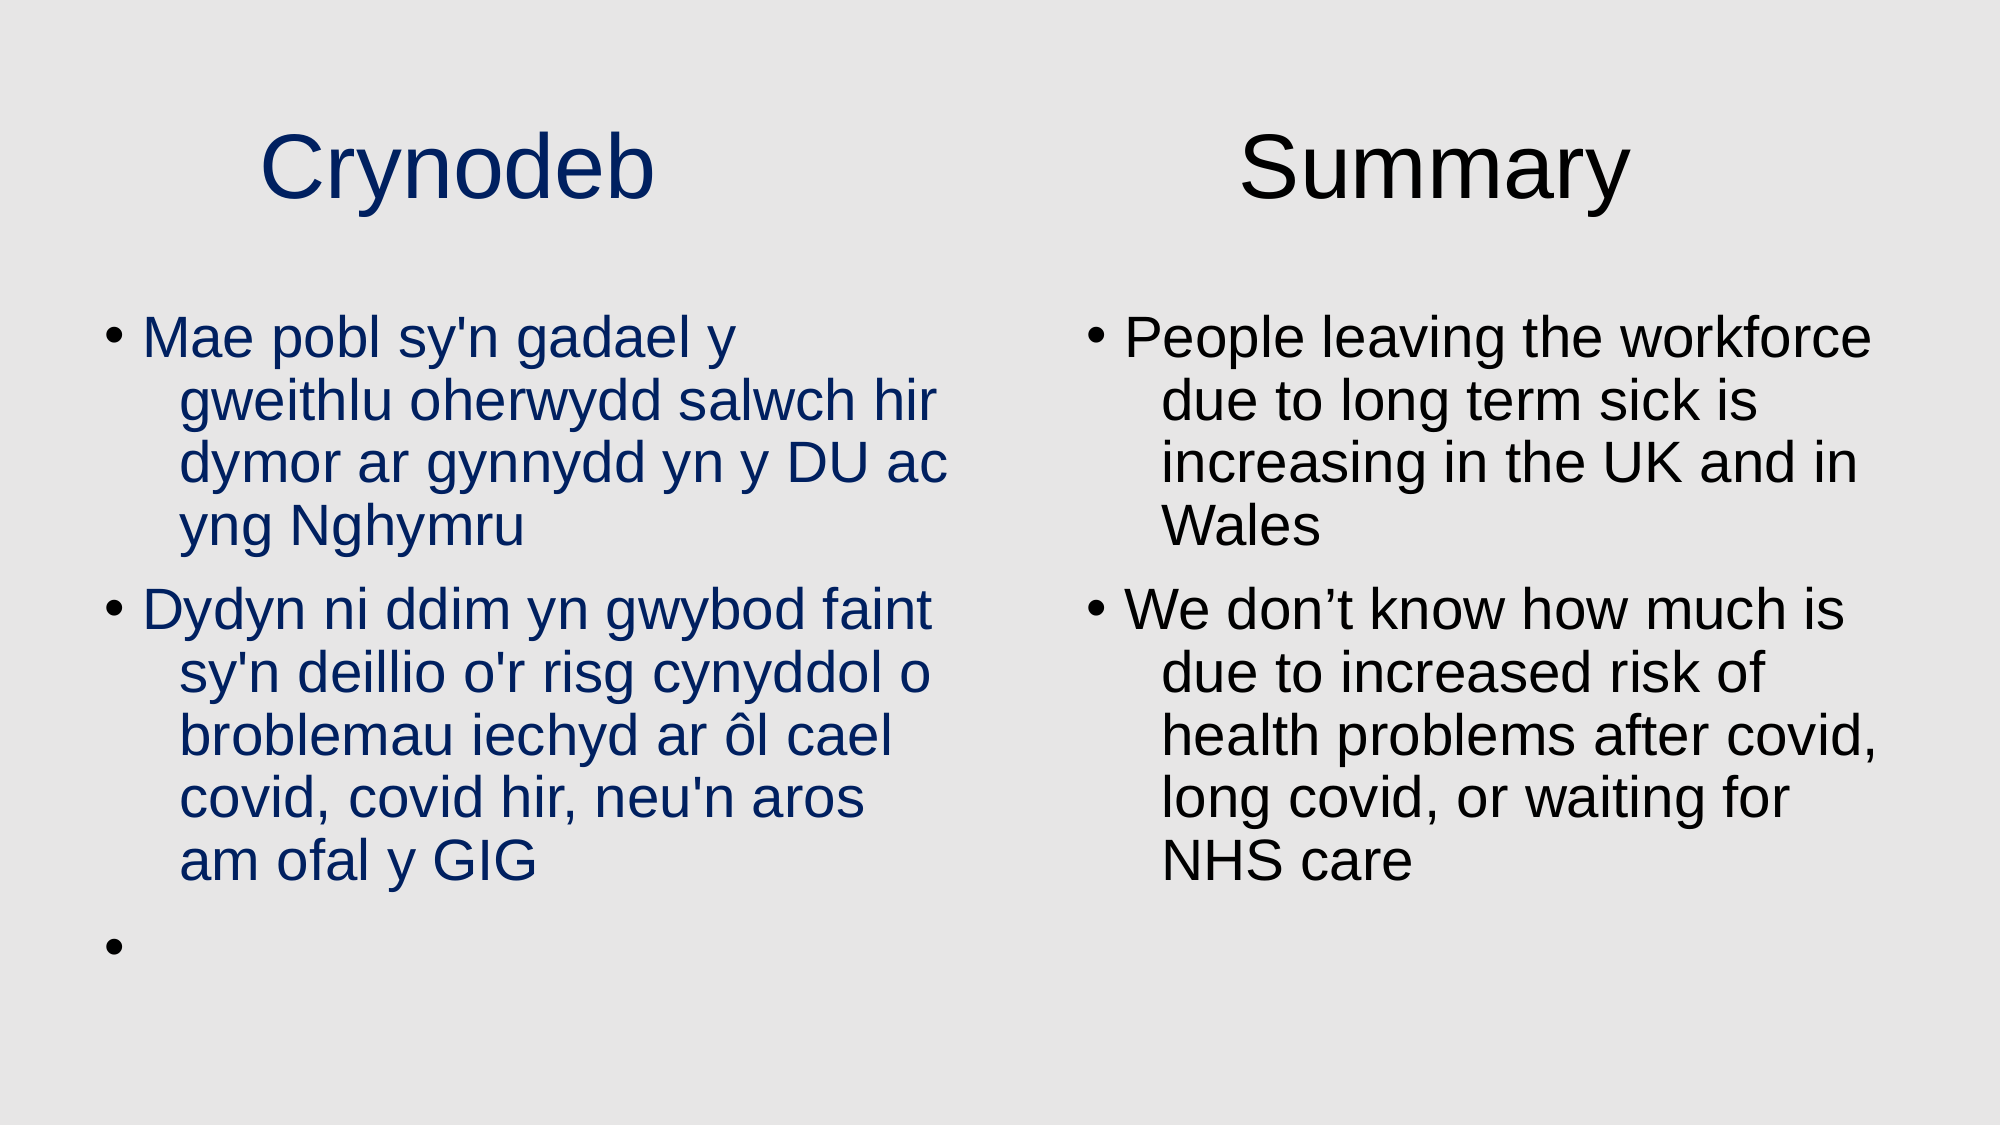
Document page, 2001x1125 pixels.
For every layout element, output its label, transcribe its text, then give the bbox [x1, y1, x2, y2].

title Summary [1223, 59, 1913, 278]
text_box Mae pobl sy'n gadael y gweithlu oherwydd salwch hir dymor ar gynnydd yn y DU ac yng Nghymru Dydyn ni ddim yn gwybod faint sy'n deillio o'r risg cynyddol o broblemau iechyd ar ôl cael covid, covid hir, neu'n aros am ofal y GIG [89, 299, 977, 1014]
list People leaving the workforce due to long term sick is increasing in the UK and in Wales We don’t know how much is due to increased risk of health problems after covid, long covid, or waiting for NHS care [1071, 299, 1911, 1014]
text_box Crynodeb [244, 59, 934, 278]
